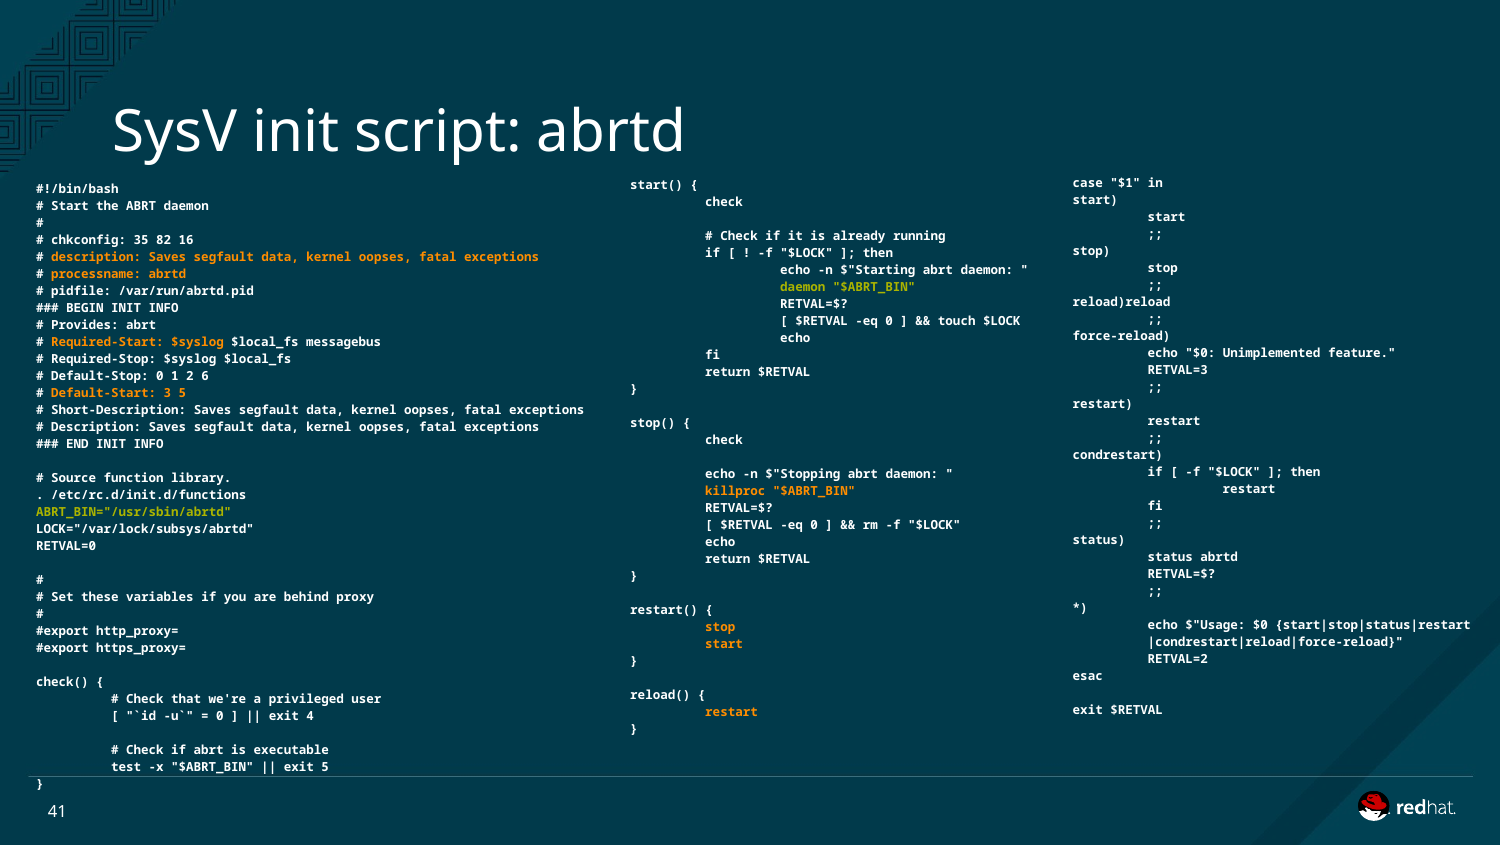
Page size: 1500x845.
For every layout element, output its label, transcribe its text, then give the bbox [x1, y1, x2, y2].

text_box #!/bin/bash # Start the ABRT daemon # # chkconfig: 35 82 16 # description: Saves segfault data, kernel oopses, fatal exceptions # processname: abrtd # pidfile: /var/run/abrtd.pid ### BEGIN INIT INFO # Provides: abrt # Required-Start: $syslog $local_fs messagebus # Required-Stop: $syslog $local_fs # Default-Stop: 0 1 2 6 # Default-Start: 3 5 # Short-Description: Saves segfault data, kernel oopses, fatal exceptions # Description: Saves segfault data, kernel oopses, fatal exceptions ### END INIT INFO # Source function library. . /etc/rc.d/init.d/functions ABRT_BIN="/usr/sbin/abrtd" LOCK="/var/lock/subsys/abrtd" RETVAL=0 # # Set these variables if you are behind proxy # #export http_proxy= #export https_proxy= check() { # Check that we're a privileged user [ "`id -u`" = 0 ] || exit 4 # Check if abrt is executable test -x "$ABRT_BIN" || exit 5 } [0, 179, 593, 796]
picture [99, 38, 103, 49]
title SysV init script: abrtd [112, 0, 1388, 169]
text_box case "$1" in start) start ;; stop) stop ;; reload)reload ;; force-reload) echo "$0: Unimplemented feature." RETVAL=3 ;; restart) restart ;; condrestart) if [ -f "$LOCK" ]; then restart fi ;; status) status abrtd RETVAL=$? ;; *) echo $"Usage: $0 {start|stop|status|restart |condrestart|reload|force-reload}" RETVAL=2 esac exit $RETVAL [1022, 150, 1486, 675]
text_box start() { check # Check if it is already running if [ ! -f "$LOCK" ]; then echo -n $"Starting abrt daemon: " daemon "$ABRT_BIN" RETVAL=$? [ $RETVAL -eq 0 ] && touch $LOCK echo fi return $RETVAL } stop() { check echo -n $"Stopping abrt daemon: " killproc "$ABRT_BIN" RETVAL=$? [ $RETVAL -eq 0 ] && rm -f "$LOCK" echo return $RETVAL } restart() { stop start } reload() { restart } [579, 168, 1051, 694]
